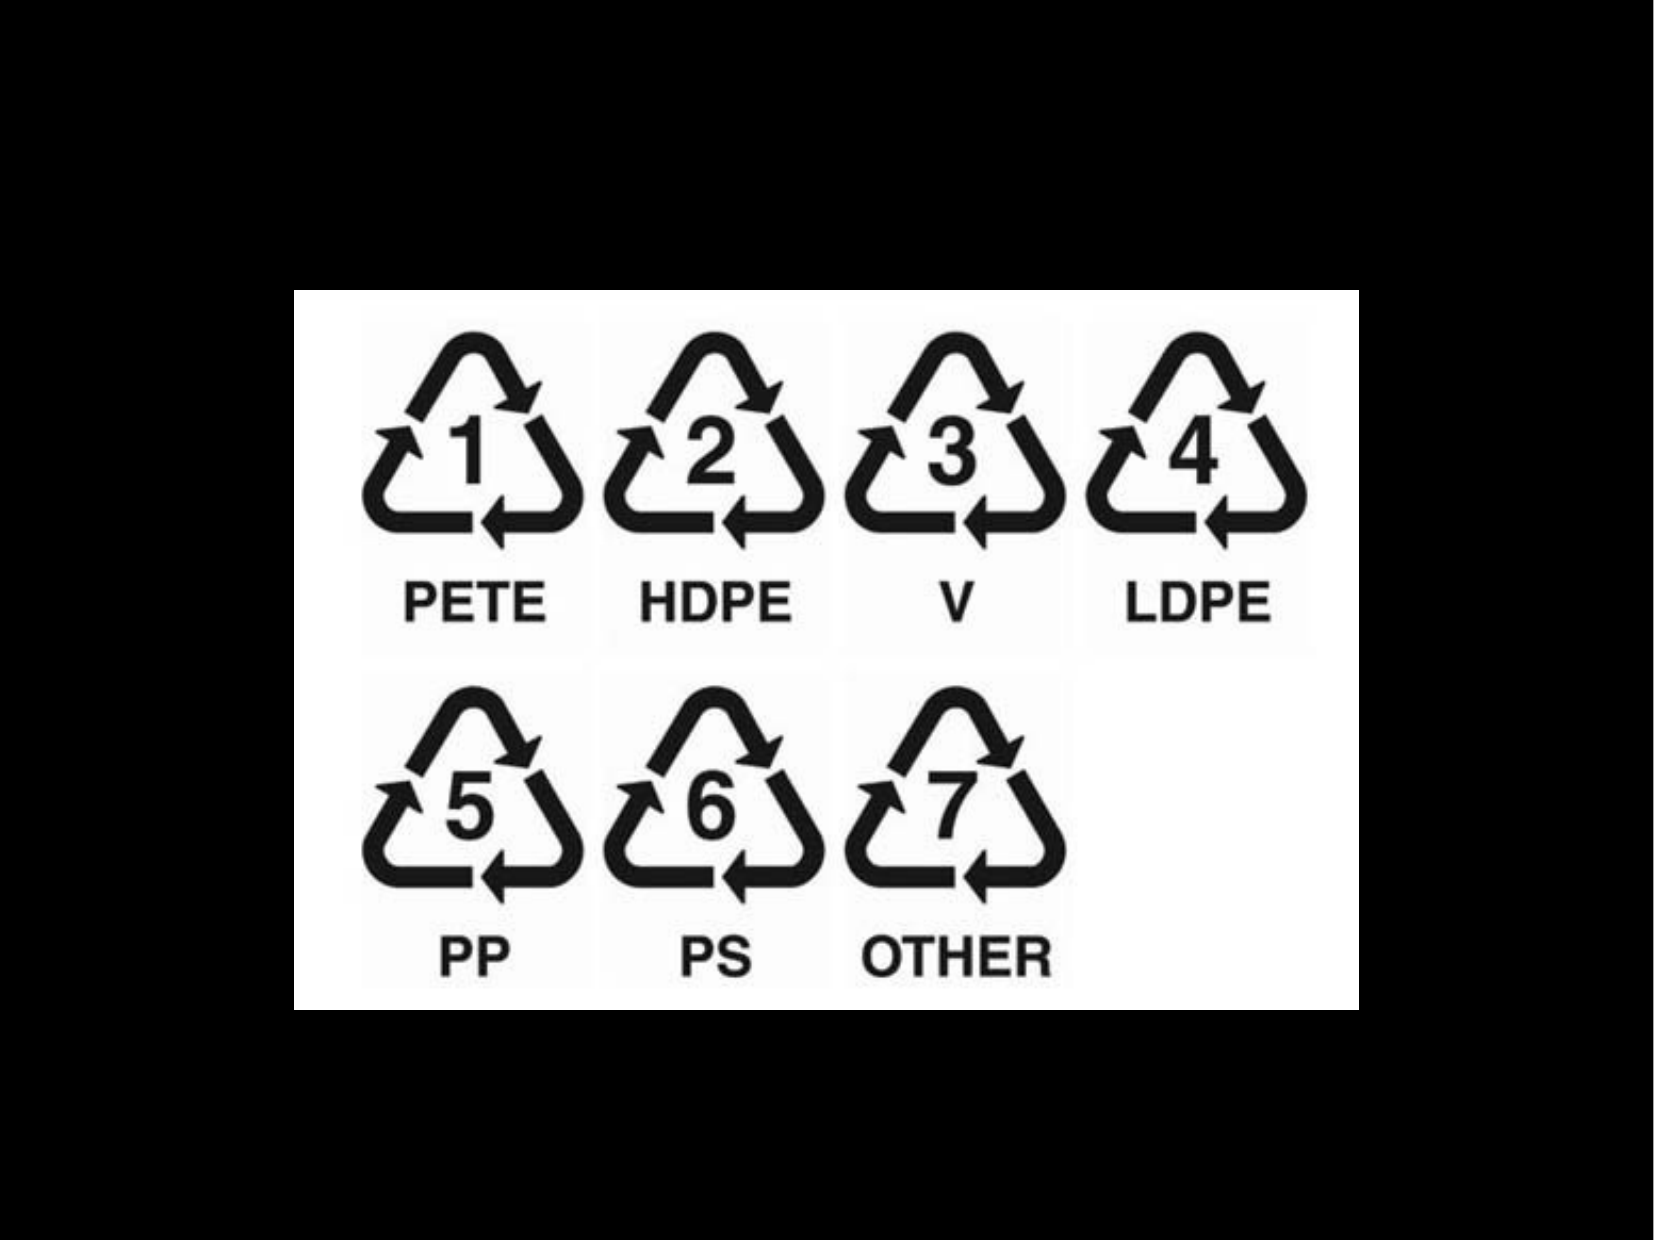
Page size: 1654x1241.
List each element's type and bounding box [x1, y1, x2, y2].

picture [294, 290, 1359, 1010]
